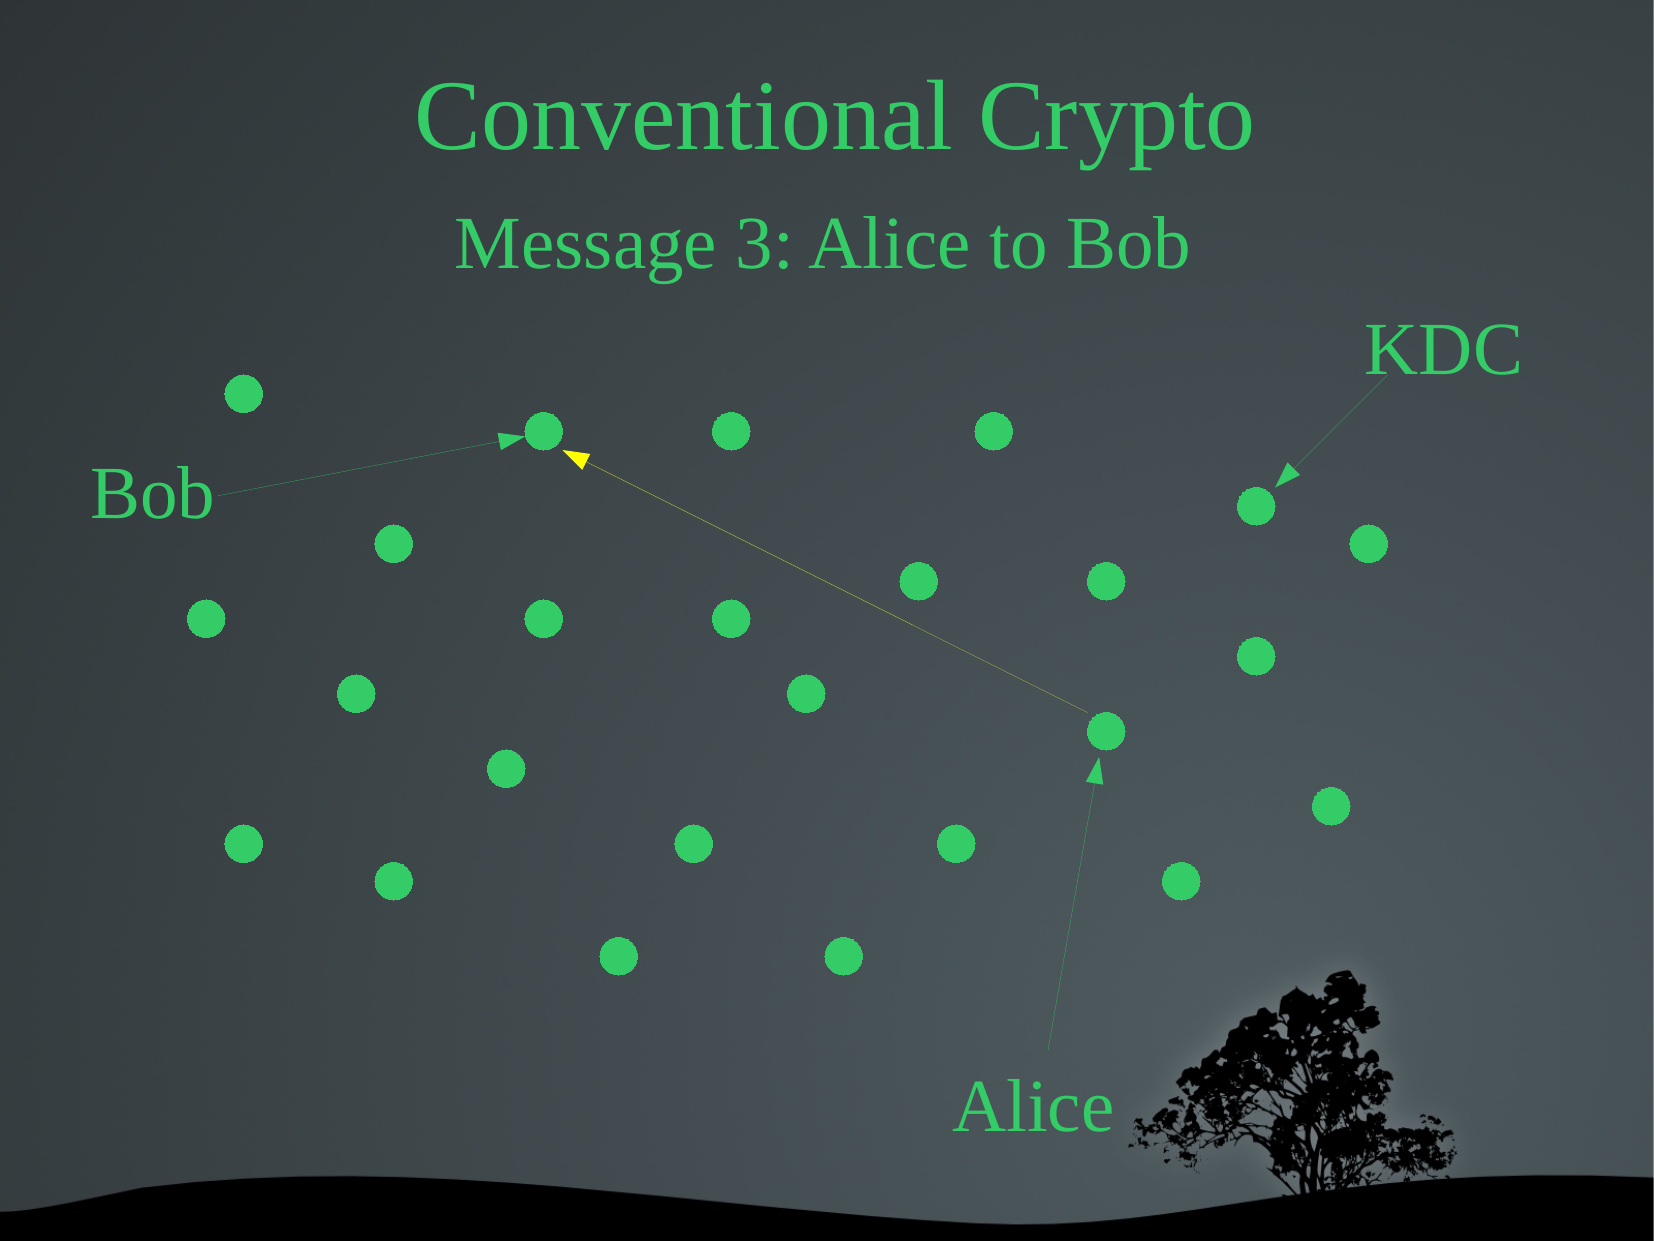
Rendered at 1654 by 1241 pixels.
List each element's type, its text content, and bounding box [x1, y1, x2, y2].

text_box [674, 824, 713, 863]
text_box [599, 937, 638, 976]
text_box [187, 599, 226, 638]
picture [0, 0, 1654, 1241]
text_box [1087, 712, 1126, 751]
text_box Message 3: Alice to Bob [440, 194, 1209, 301]
text_box [337, 674, 376, 713]
text_box [224, 374, 263, 413]
text_box [1237, 637, 1276, 676]
text_box [824, 937, 863, 976]
text_box KDC [1350, 300, 1539, 406]
text_box [712, 412, 751, 451]
text_box [374, 524, 413, 563]
text_box Alice [937, 1056, 1130, 1163]
text_box [374, 862, 413, 901]
text_box [974, 412, 1013, 451]
text_box [1349, 524, 1388, 563]
text_box Conventional Crypto [400, 53, 1267, 189]
text_box [787, 674, 826, 713]
text_box Bob [75, 444, 231, 551]
text_box [224, 824, 263, 863]
text_box [487, 749, 526, 788]
text_box [1087, 562, 1126, 601]
text_box [899, 562, 938, 601]
text_box [712, 599, 751, 638]
text_box [1312, 787, 1351, 826]
text_box [1162, 862, 1201, 901]
text_box [1237, 487, 1276, 526]
text_box [524, 412, 563, 451]
text_box [937, 824, 976, 863]
text_box [524, 599, 563, 638]
